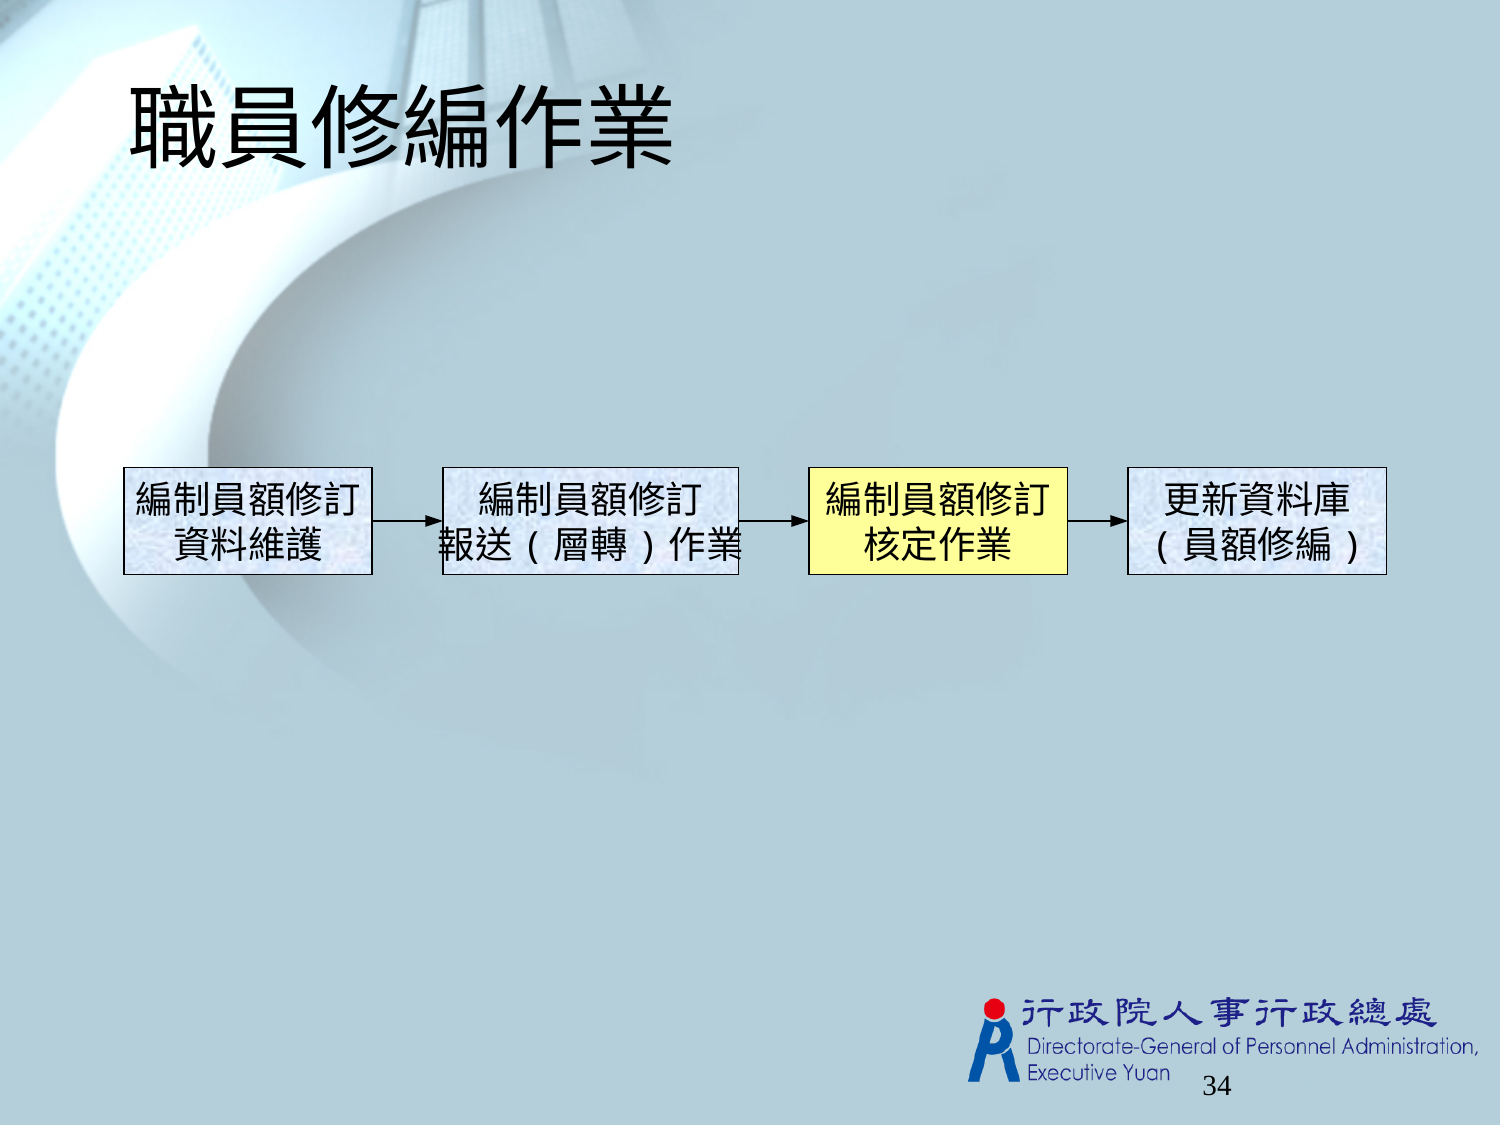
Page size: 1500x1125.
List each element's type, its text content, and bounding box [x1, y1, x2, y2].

text_box 編制員額修訂 報送(層轉)作業 [443, 468, 738, 574]
text_box 編制員額修訂 核定作業 [809, 468, 1068, 574]
text_box 編制員額修訂 資料維護 [124, 468, 372, 574]
title 職員修編作業 [112, 31, 1388, 219]
text_box 更新資料庫 (員額修編) [1128, 468, 1387, 574]
text_box [1187, 1058, 1500, 1124]
